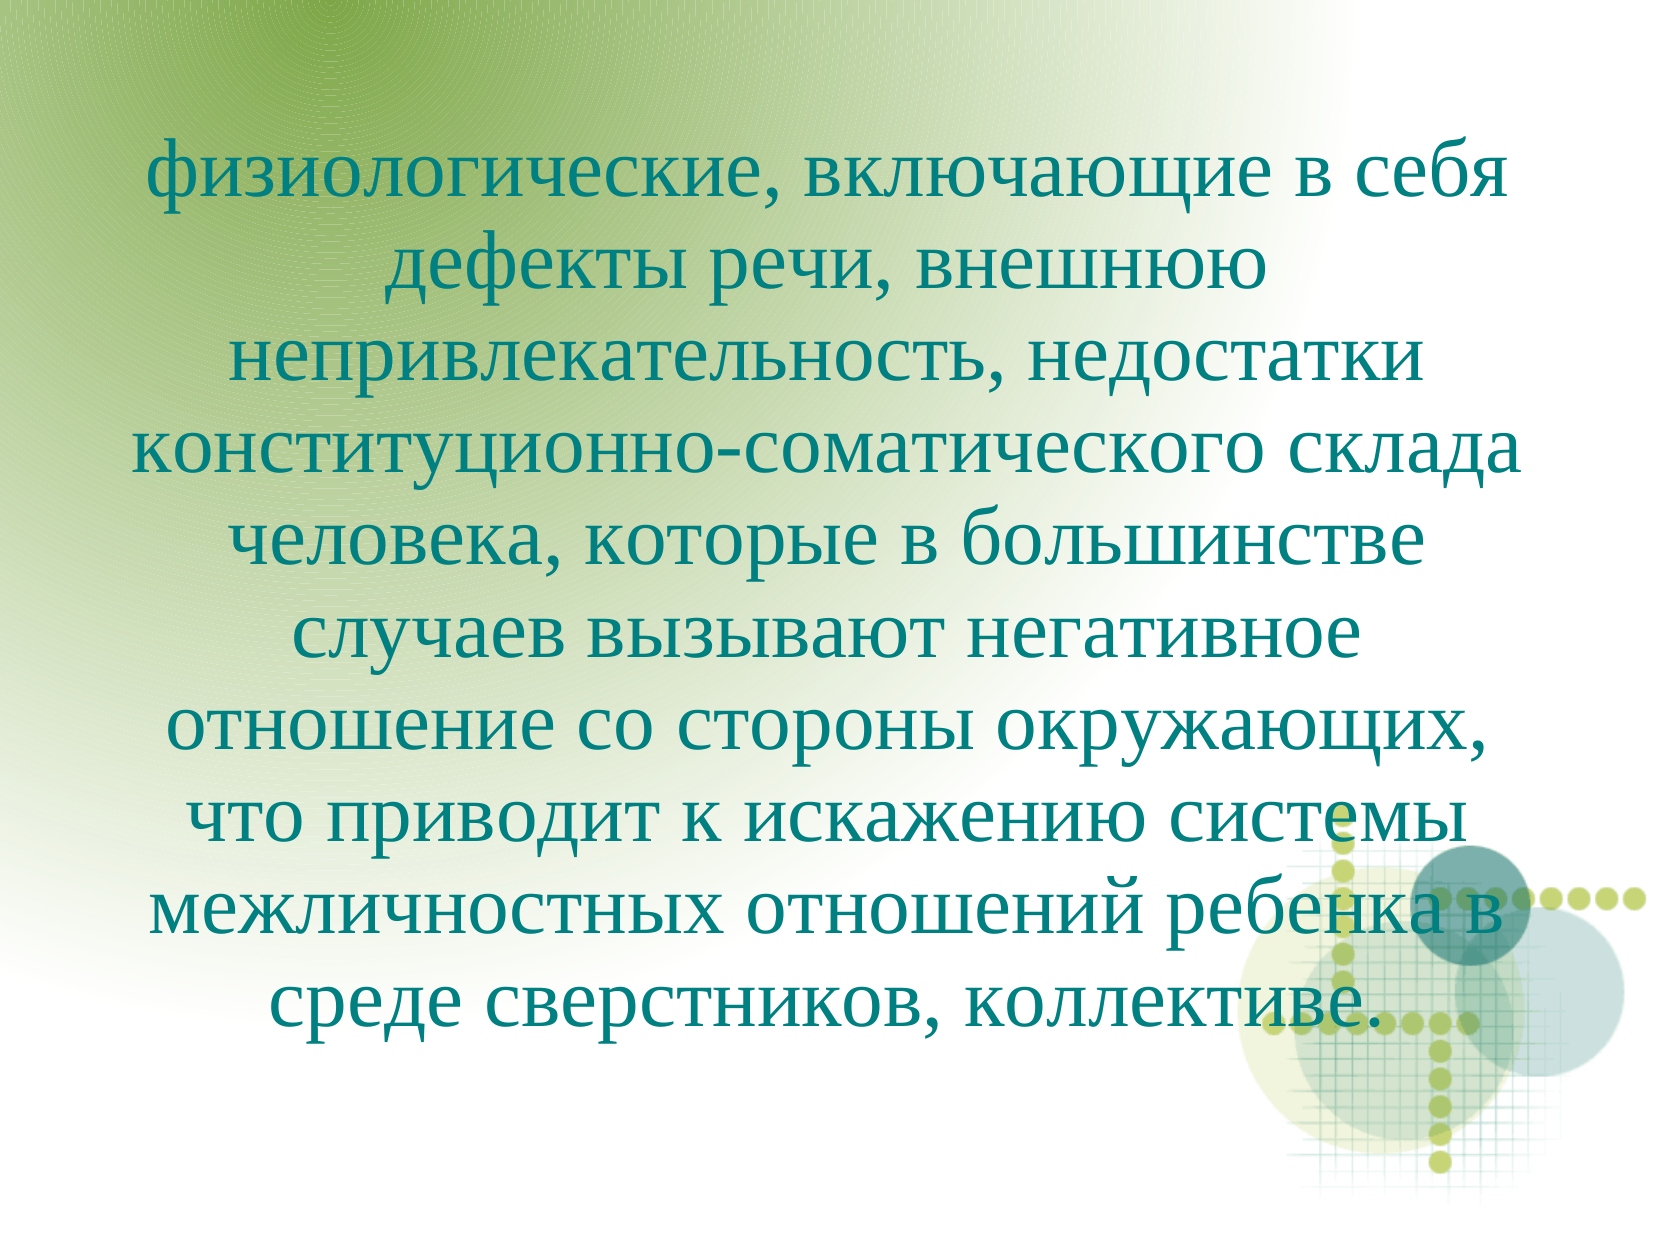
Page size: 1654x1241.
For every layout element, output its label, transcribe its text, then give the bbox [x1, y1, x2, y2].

picture [1224, 792, 1654, 1211]
subtitle физиологические, включающие в себя дефекты речи, внешнюю непривлекательность, недостатки конституционно-соматического склада человека, которые в большинстве случаев вызывают негативное отношение со стороны окружающих, что приводит к искажению системы межличностных отношений ребенка в среде сверстников, коллективе. [121, 102, 1534, 1126]
